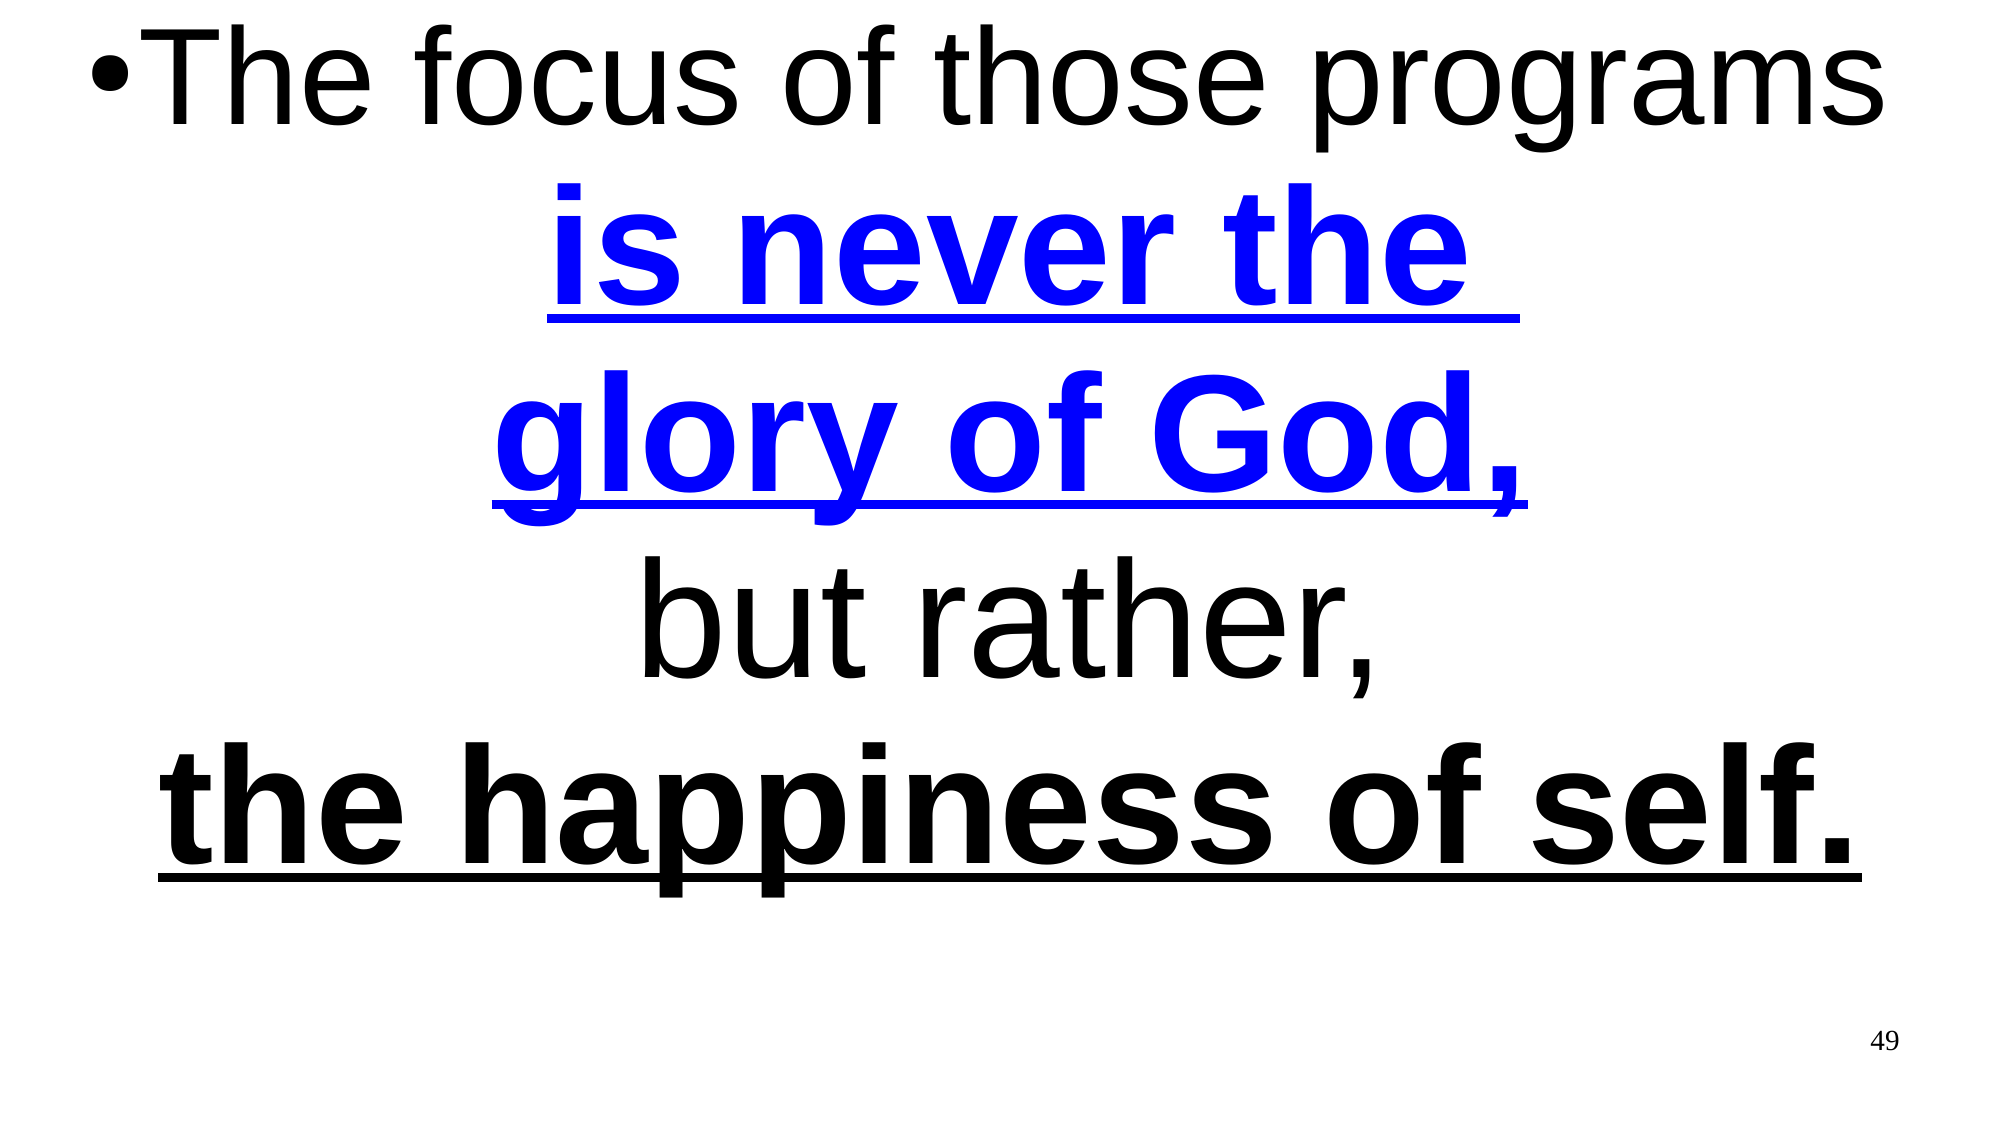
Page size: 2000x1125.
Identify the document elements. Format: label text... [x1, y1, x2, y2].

list The focus of those programs is never the glory of God, but rather, the happiness of self. [0, 0, 1996, 1123]
